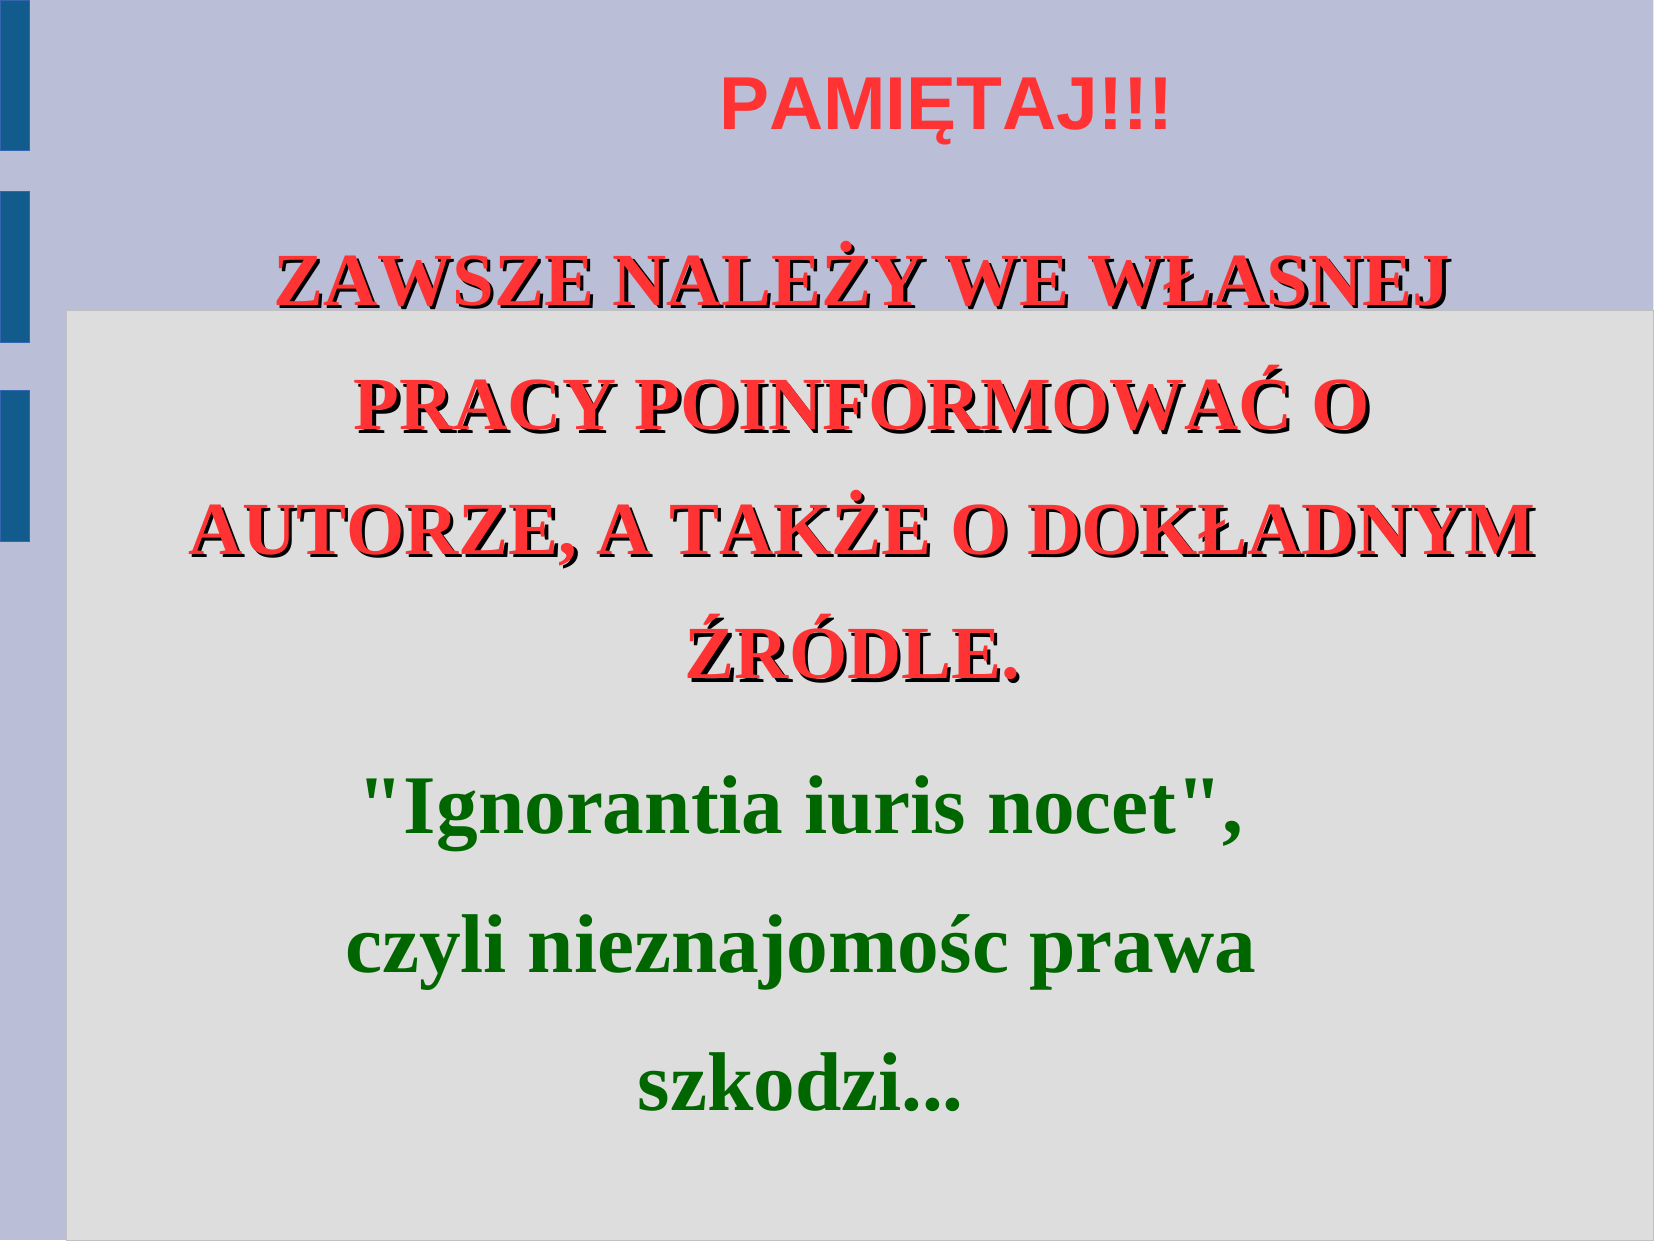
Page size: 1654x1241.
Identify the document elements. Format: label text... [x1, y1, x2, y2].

list ZAWSZE NALEŻY WE WŁASNEJ PRACY POINFORMOWAĆ O AUTORZE, A TAKŻE O DOKŁADNYM ŹRÓDLE. [82, 197, 1571, 1016]
title PAMIĘTAJ!!! [29, 0, 1654, 207]
text_box "Ignorantia iuris nocet", czyli nieznajomośc prawa szkodzi... [295, 706, 1307, 1229]
